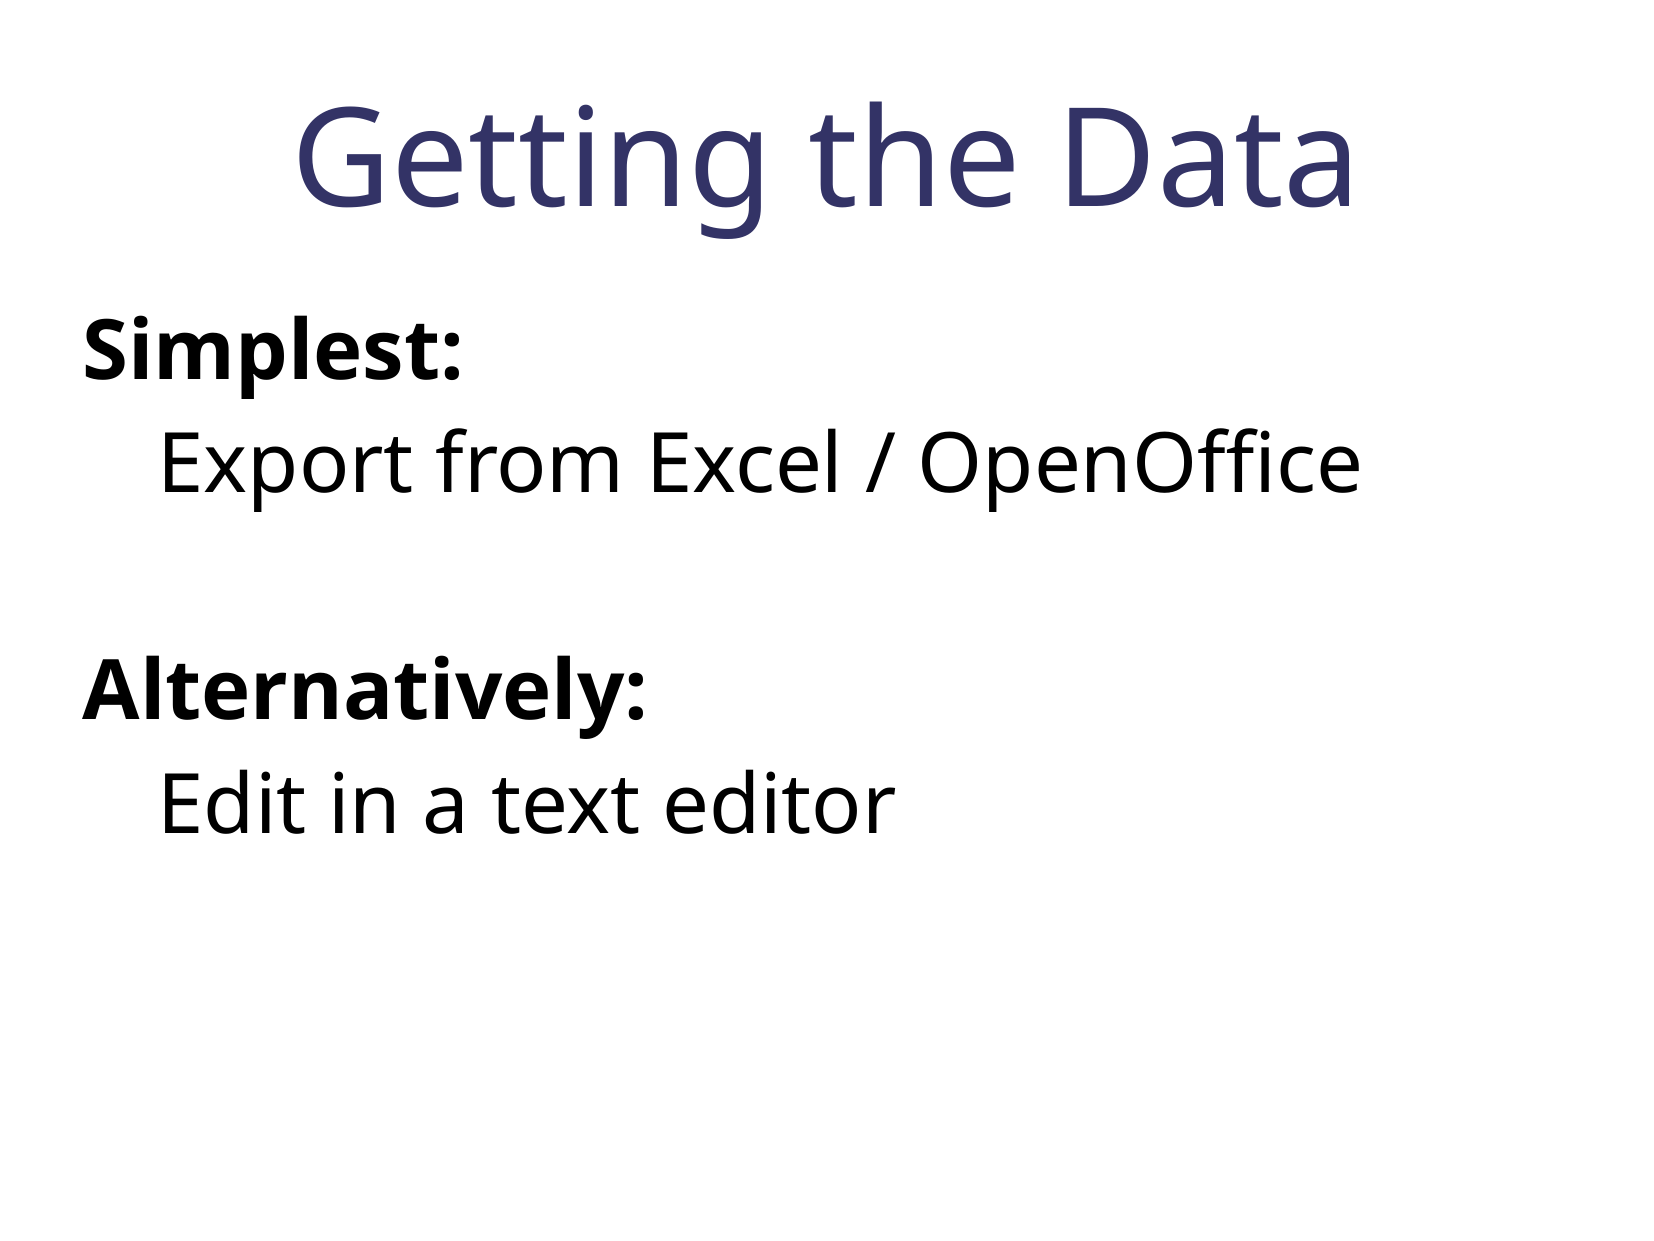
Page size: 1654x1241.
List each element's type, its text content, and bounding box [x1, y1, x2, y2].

subtitle Simplest: Export from Excel / OpenOffice Alternatively: Edit in a text editor [82, 290, 1571, 1109]
title Getting the Data [0, 49, 1654, 257]
